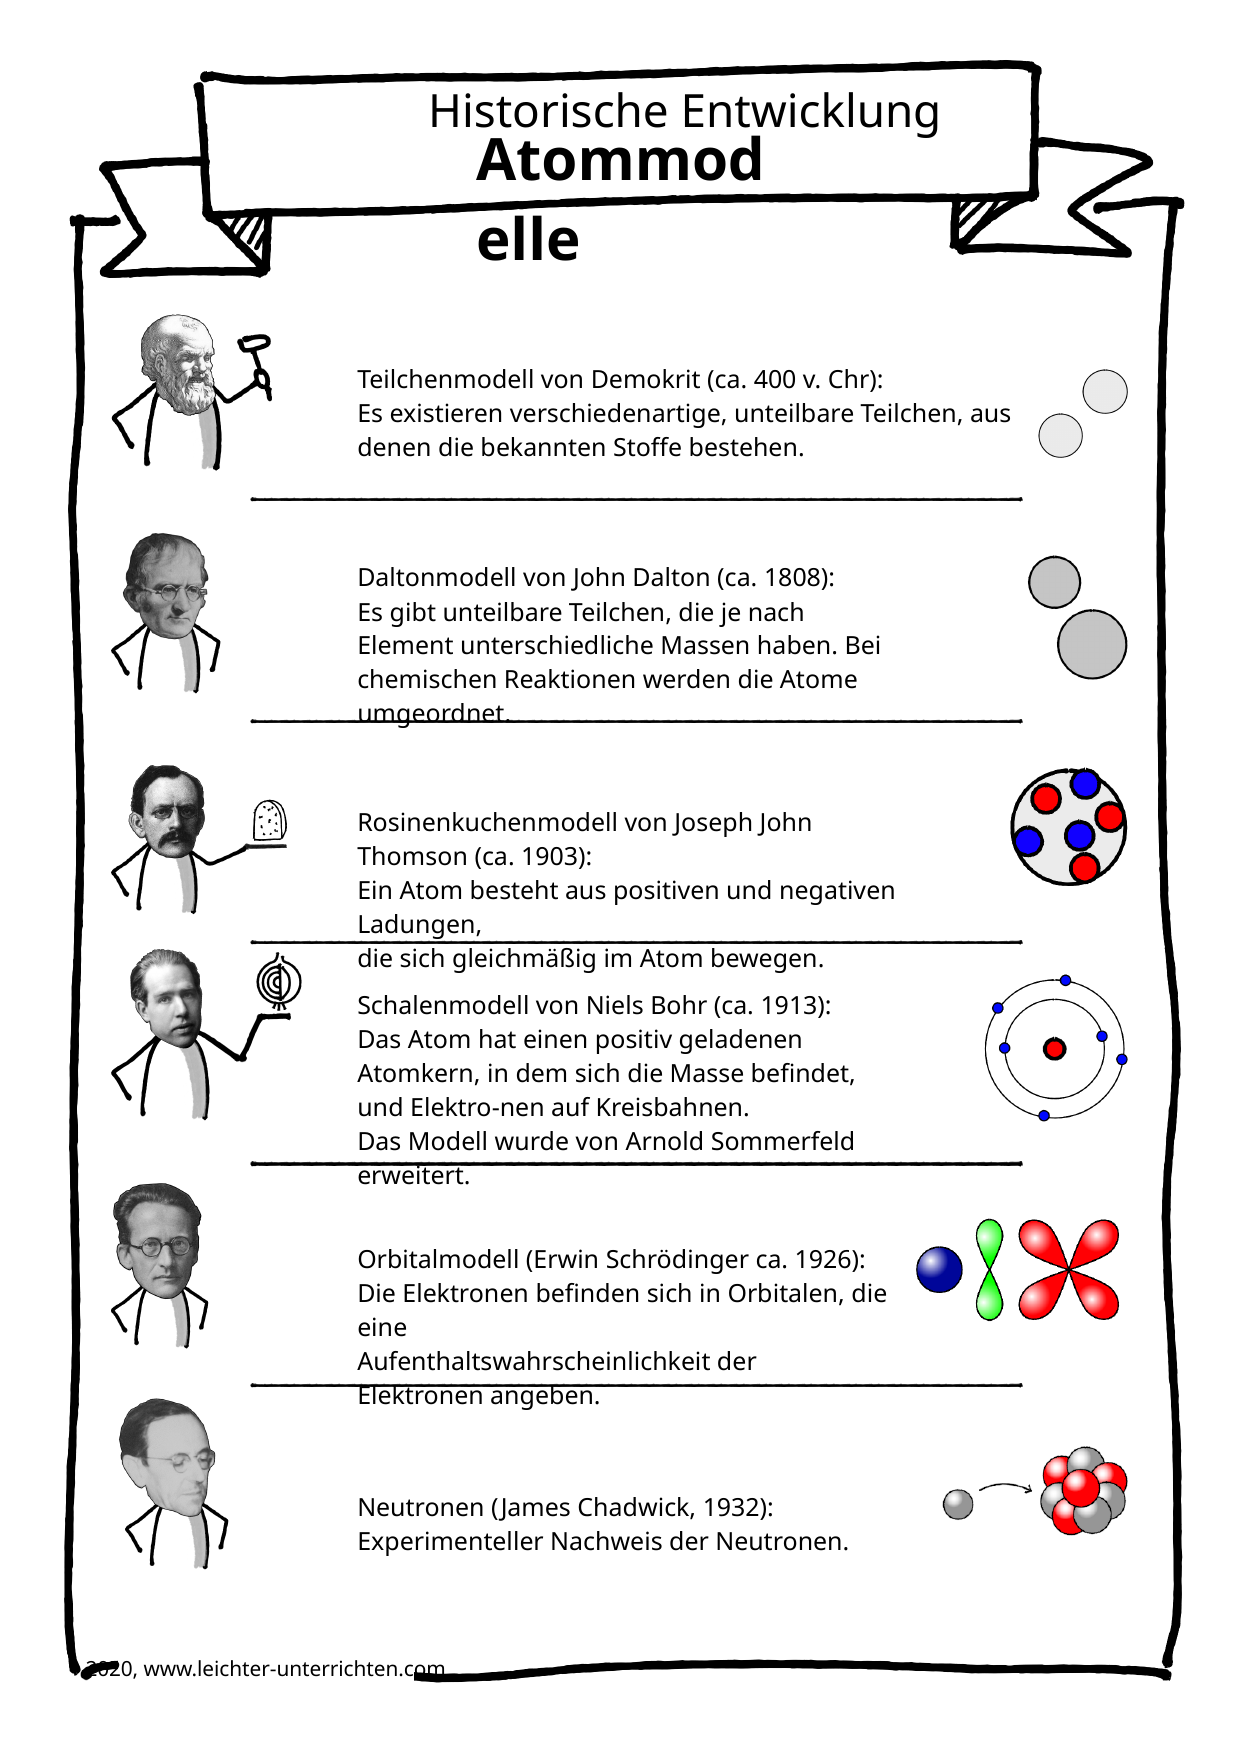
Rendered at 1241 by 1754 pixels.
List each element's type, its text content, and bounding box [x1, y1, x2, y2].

text_box Neutronen (James Chadwick, 1932): Experimenteller Nachweis der Neutronen. [342, 1482, 904, 1571]
text_box 2020, www.leichter-unterrichten.com [118, 1653, 414, 1684]
picture [62, 58, 1185, 1684]
text_box Rosinenkuchenmodell von Joseph John Thomson (ca. 1903): Ein Atom besteht aus positiven und negativen Ladungen, die sich gleichmäßig im Atom bewegen. [342, 797, 916, 914]
text_box Daltonmodell von John Dalton (ca. 1808): Es gibt unteilbare Teilchen, die je nach Element unterschiedliche Massen haben. Bei chemischen Reaktionen werden die Atome umgeordnet. [342, 552, 904, 703]
picture [416, 1666, 423, 1675]
text_box Teilchenmodell von Demokrit (ca. 400 v. Chr): Es existieren verschiedenartige, unteilbare Teilchen, aus denen die bekannten Stoffe bestehen. [342, 354, 881, 471]
text_box Historische Entwicklung [413, 70, 835, 148]
text_box Atommodelle [461, 111, 787, 206]
text_box Schalenmodell von Niels Bohr (ca. 1913): Das Atom hat einen positiv geladenen Atomkern, in dem sich die Masse befindet, und Elektro-nen auf Kreisbahnen. Das Modell wurde von Arnold Sommerfeld erweitert. [342, 980, 904, 1131]
text_box Orbitalmodell (Erwin Schrödinger ca. 1926): Die Elektronen befinden sich in Orbitalen, die eine Aufenthaltswahrscheinlichkeit der Elektronen angeben. [342, 1234, 904, 1353]
